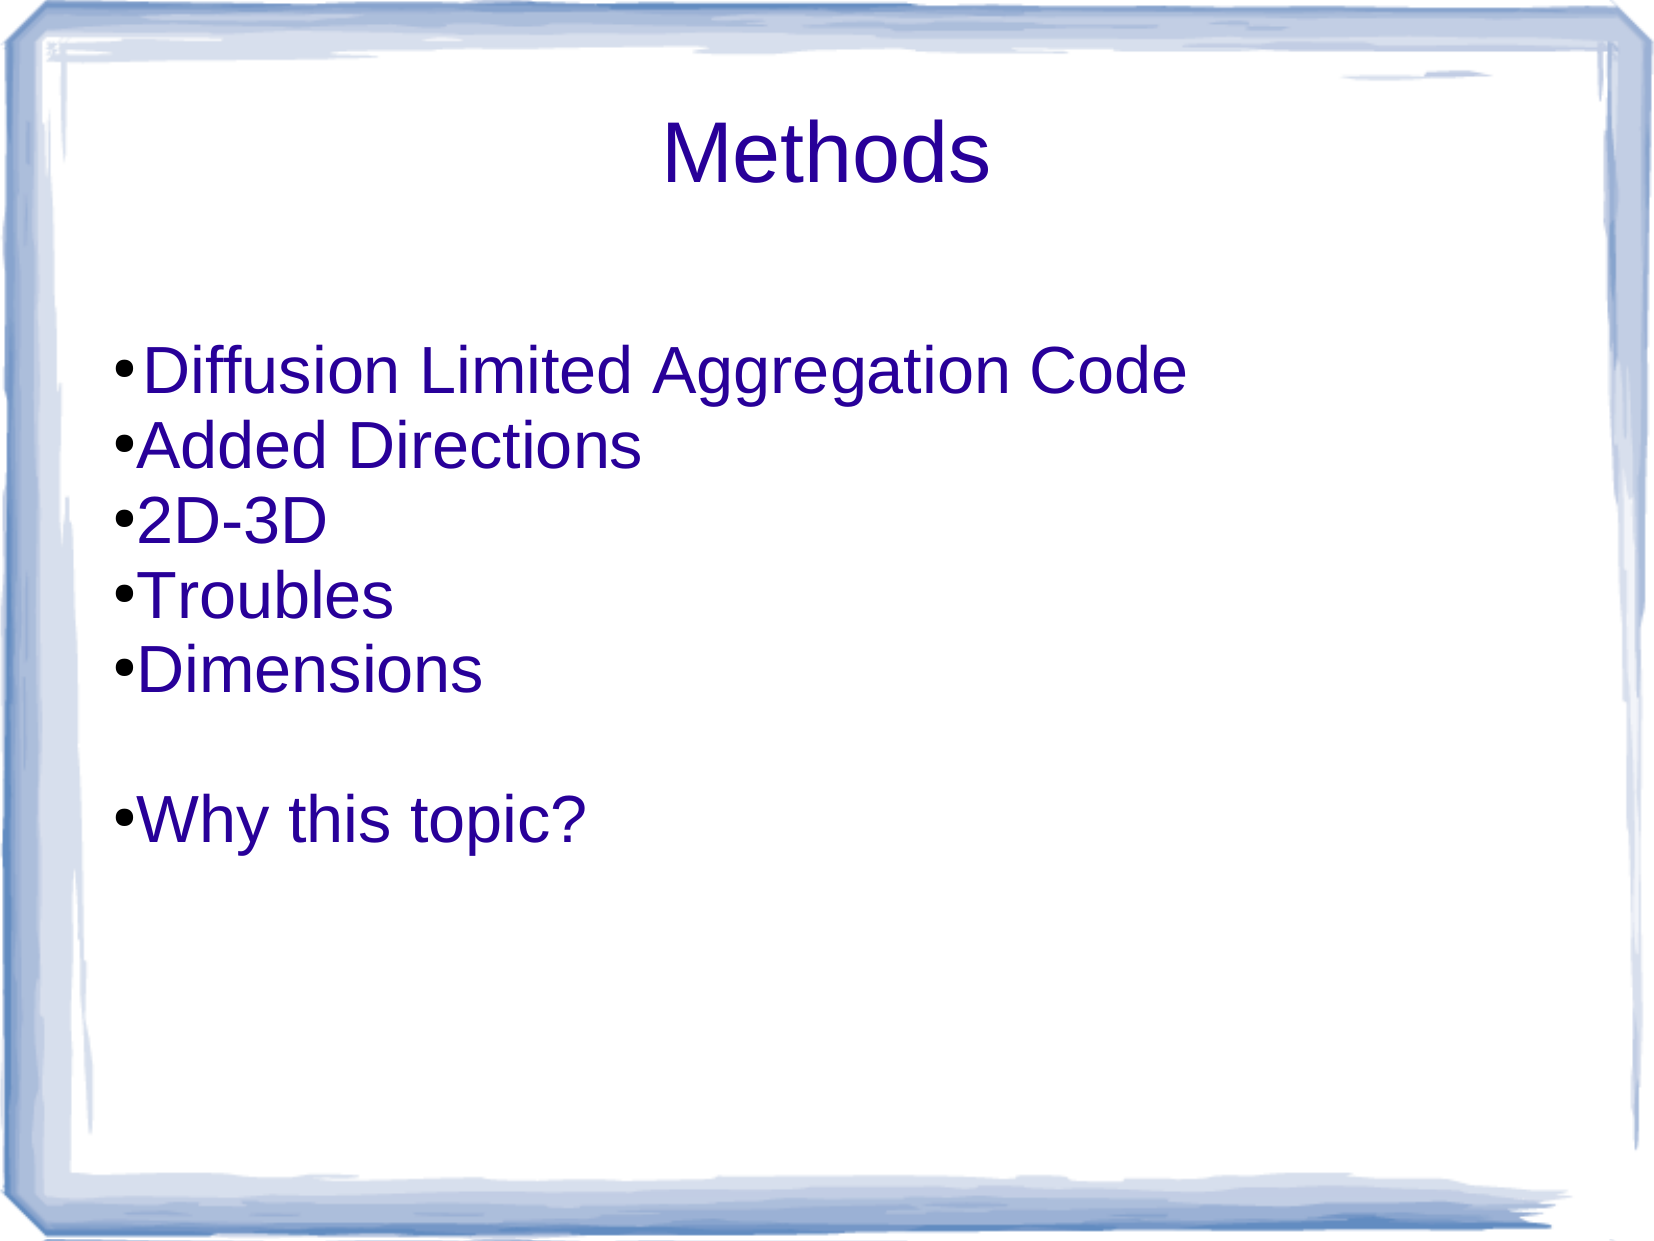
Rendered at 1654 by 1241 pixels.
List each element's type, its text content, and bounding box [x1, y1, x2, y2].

title Methods [82, 49, 1571, 257]
picture [0, 0, 1654, 1241]
subtitle Diffusion Limited Aggregation Code Added Directions 2D-3D Troubles Dimensions Why this topic? [112, 333, 1566, 1013]
